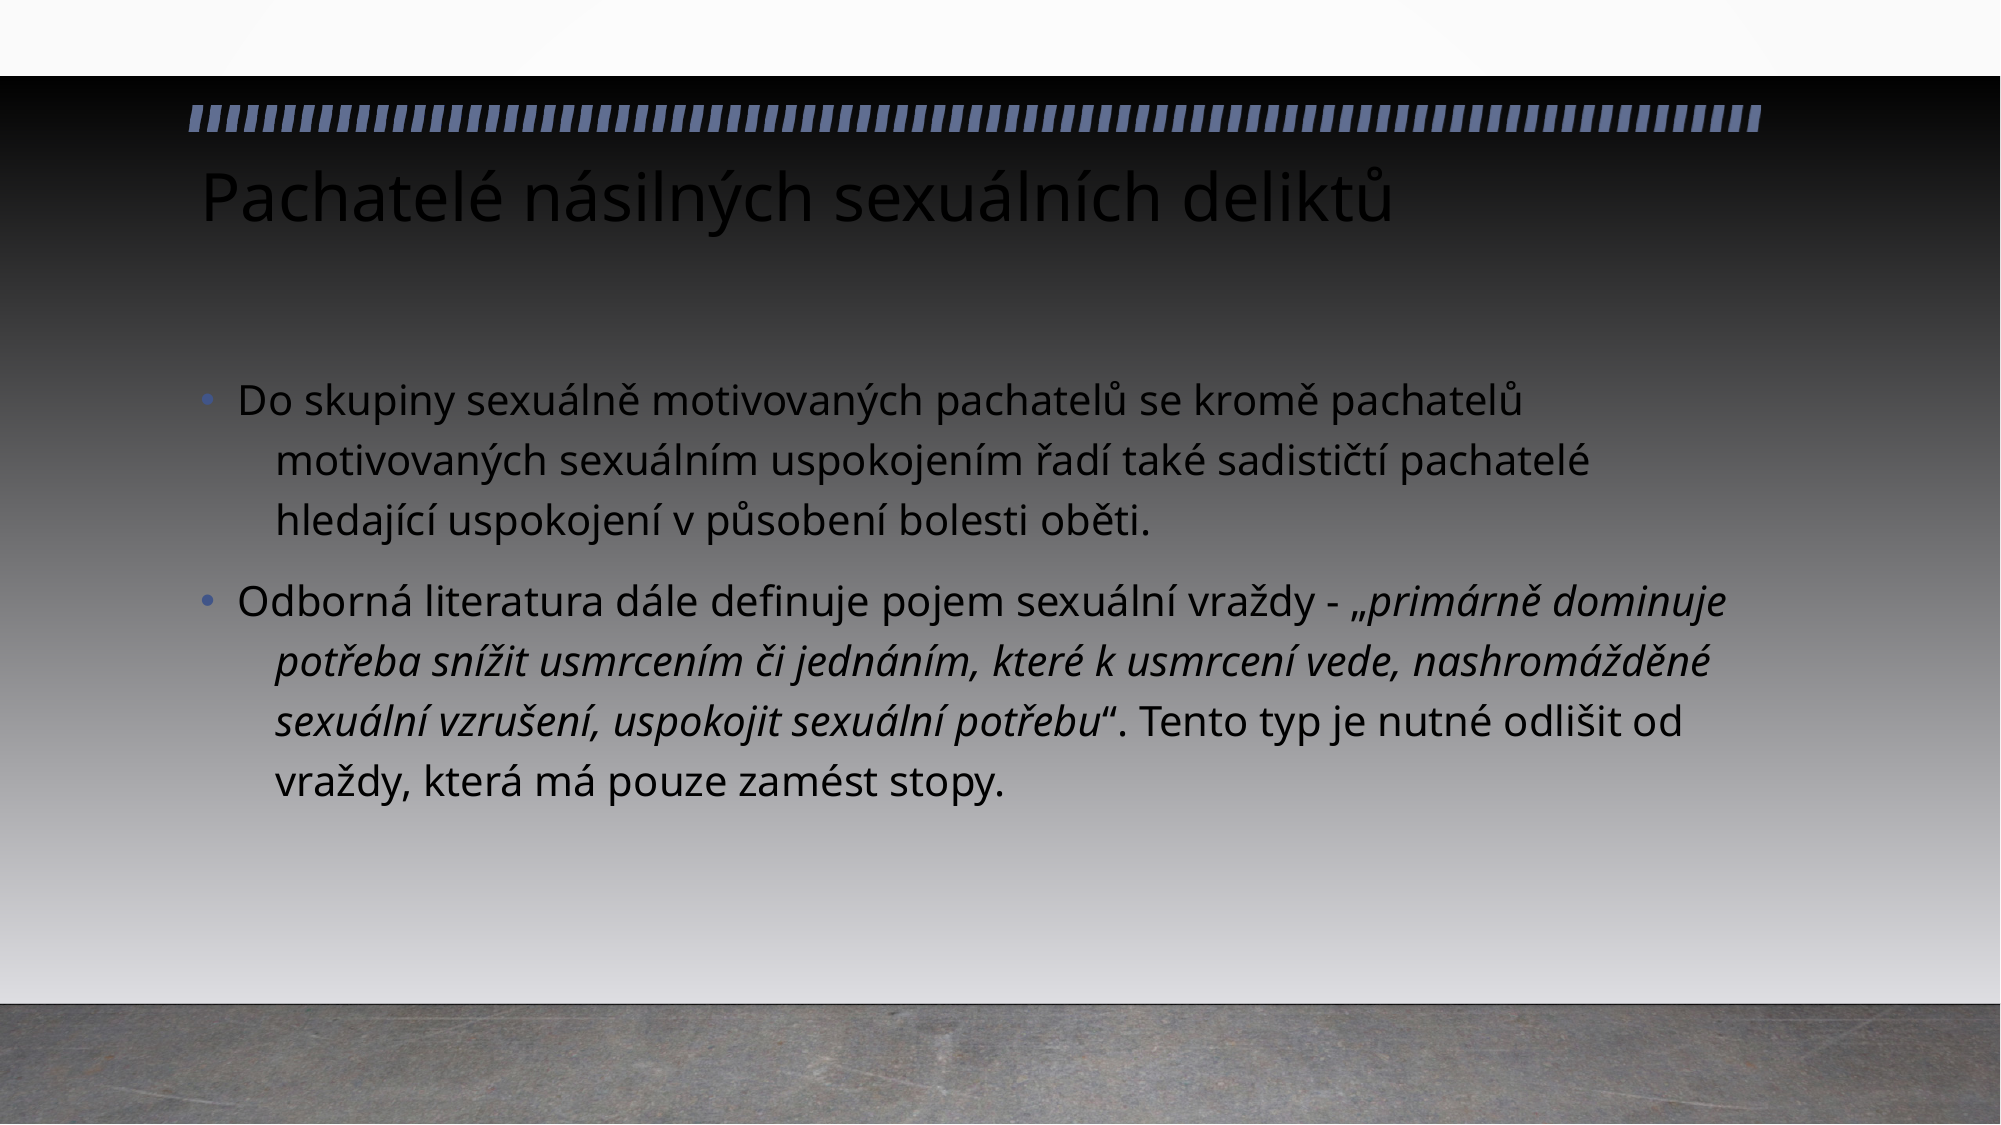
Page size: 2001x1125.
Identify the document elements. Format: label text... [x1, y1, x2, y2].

list Do skupiny sexuálně motivovaných pachatelů se kromě pachatelů motivovaných sexuálním uspokojením řadí také sadističtí pachatelé hledající uspokojení v působení bolesti oběti. Odborná literatura dále definuje pojem sexuální vraždy - „primárně dominuje potřeba snížit usmrcením či jednáním, které k usmrcení vede, nashromážděné sexuální vzrušení, uspokojit sexuální potřebu“. Tento typ je nutné odlišit od vraždy, která má pouze zamést stopy. [185, 356, 1761, 897]
title Pachatelé násilných sexuálních deliktů [185, 156, 1761, 329]
